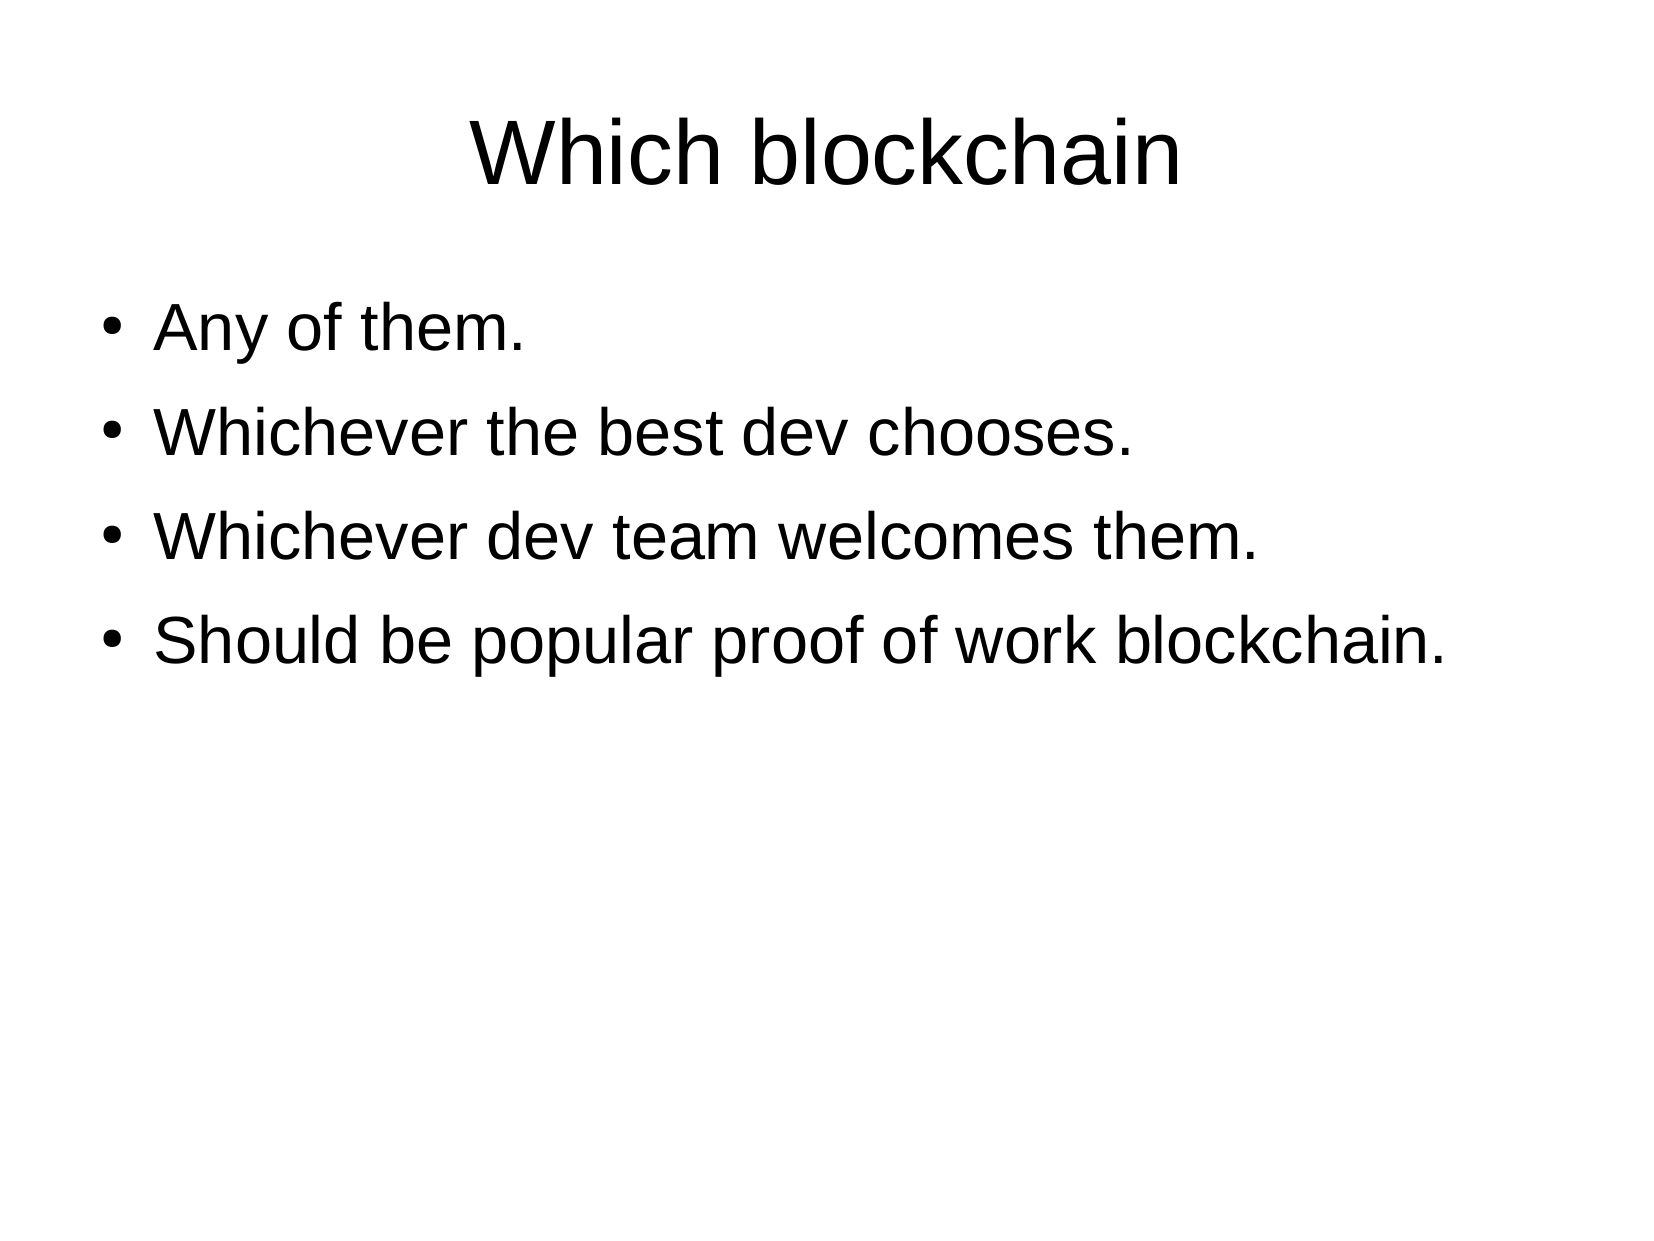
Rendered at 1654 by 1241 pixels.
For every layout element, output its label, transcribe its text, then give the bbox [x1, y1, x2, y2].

title Which blockchain [82, 49, 1571, 257]
list Any of them. Whichever the best dev chooses. Whichever dev team welcomes them. Should be popular proof of work blockchain. [82, 290, 1571, 1010]
